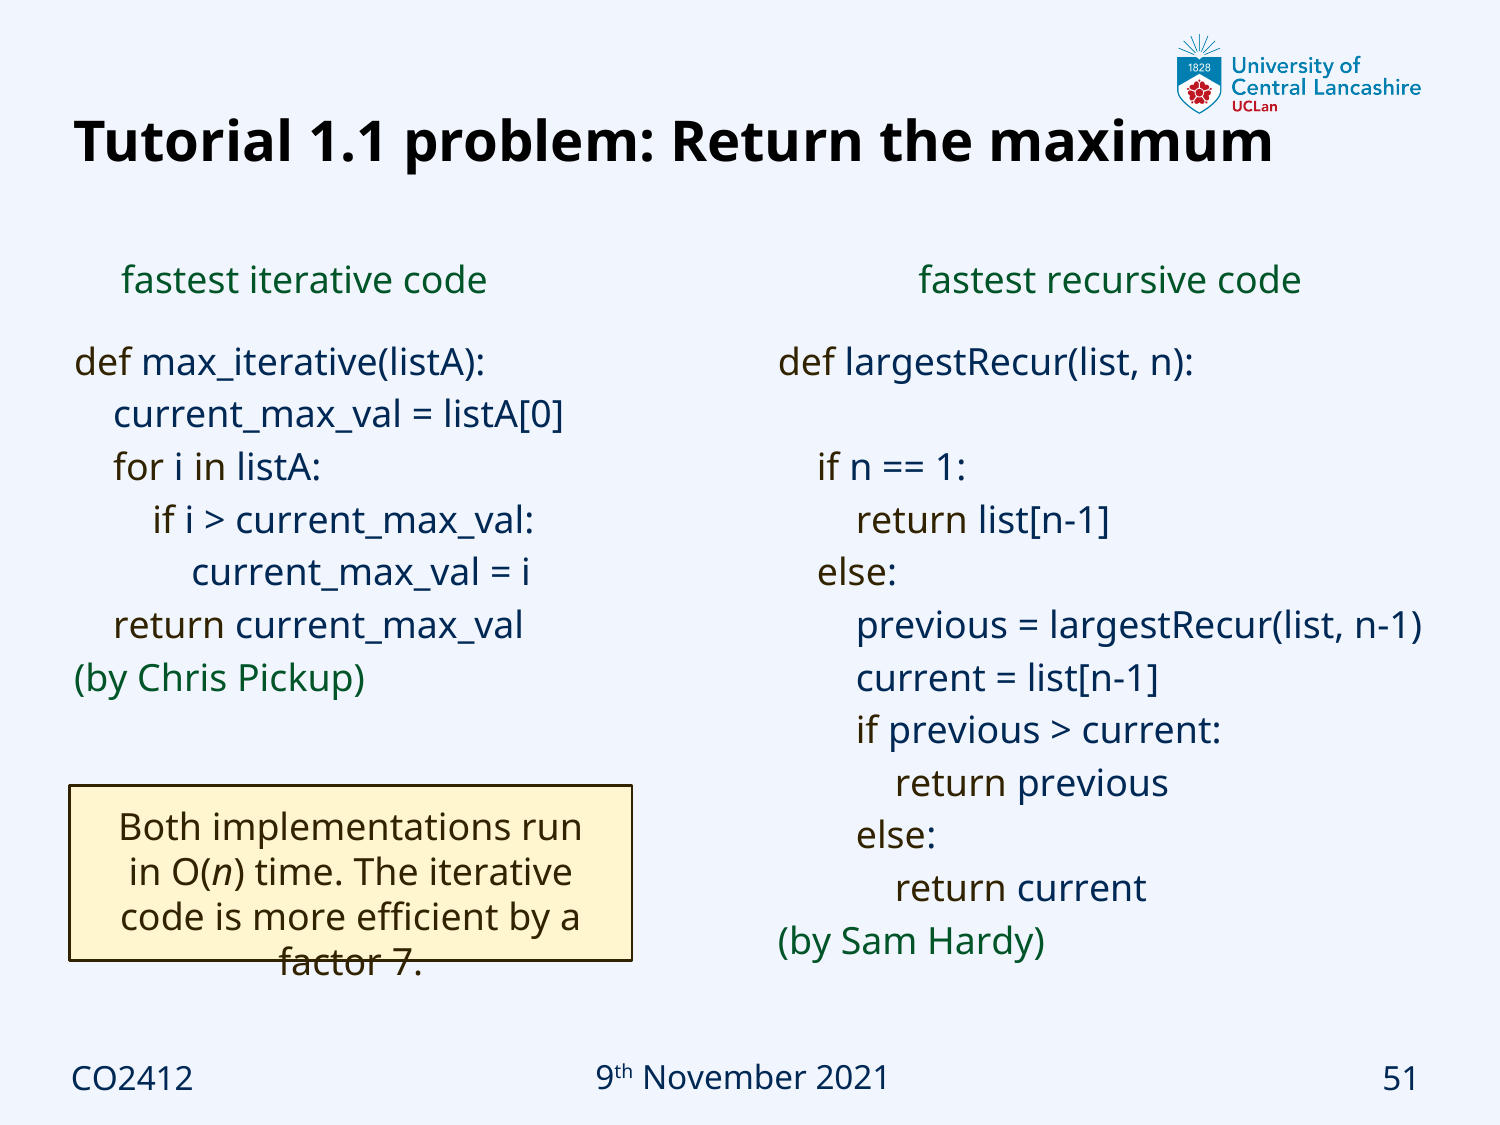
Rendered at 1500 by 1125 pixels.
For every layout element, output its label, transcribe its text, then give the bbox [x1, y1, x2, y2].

picture [1177, 34, 1421, 93]
text_box Both implementations run in O(n) time. The iterative code is more efficient by a factor 7. [83, 795, 618, 951]
text_box [337, 951, 407, 961]
text_box fastest recursive code [903, 248, 1327, 314]
title Tutorial 1.1 problem: Return the maximum [58, 93, 1475, 186]
text_box [349, 957, 359, 961]
text_box [69, 785, 633, 961]
text_box def largestRecur(list, n): if n == 1: return list[n-1] else: previous = largestRecur(list, n-1) current = list[n-1] if previous > current: return previous else: return current (by Sam Hardy) [763, 322, 1442, 970]
text_box def max_iterative(listA): current_max_val = listA[0] for i in listA: if i > current_max_val: current_max_val = i return current_max_val (by Chris Pickup) [59, 322, 655, 759]
text_box [285, 951, 334, 961]
text_box fastest iterative code [106, 248, 511, 309]
